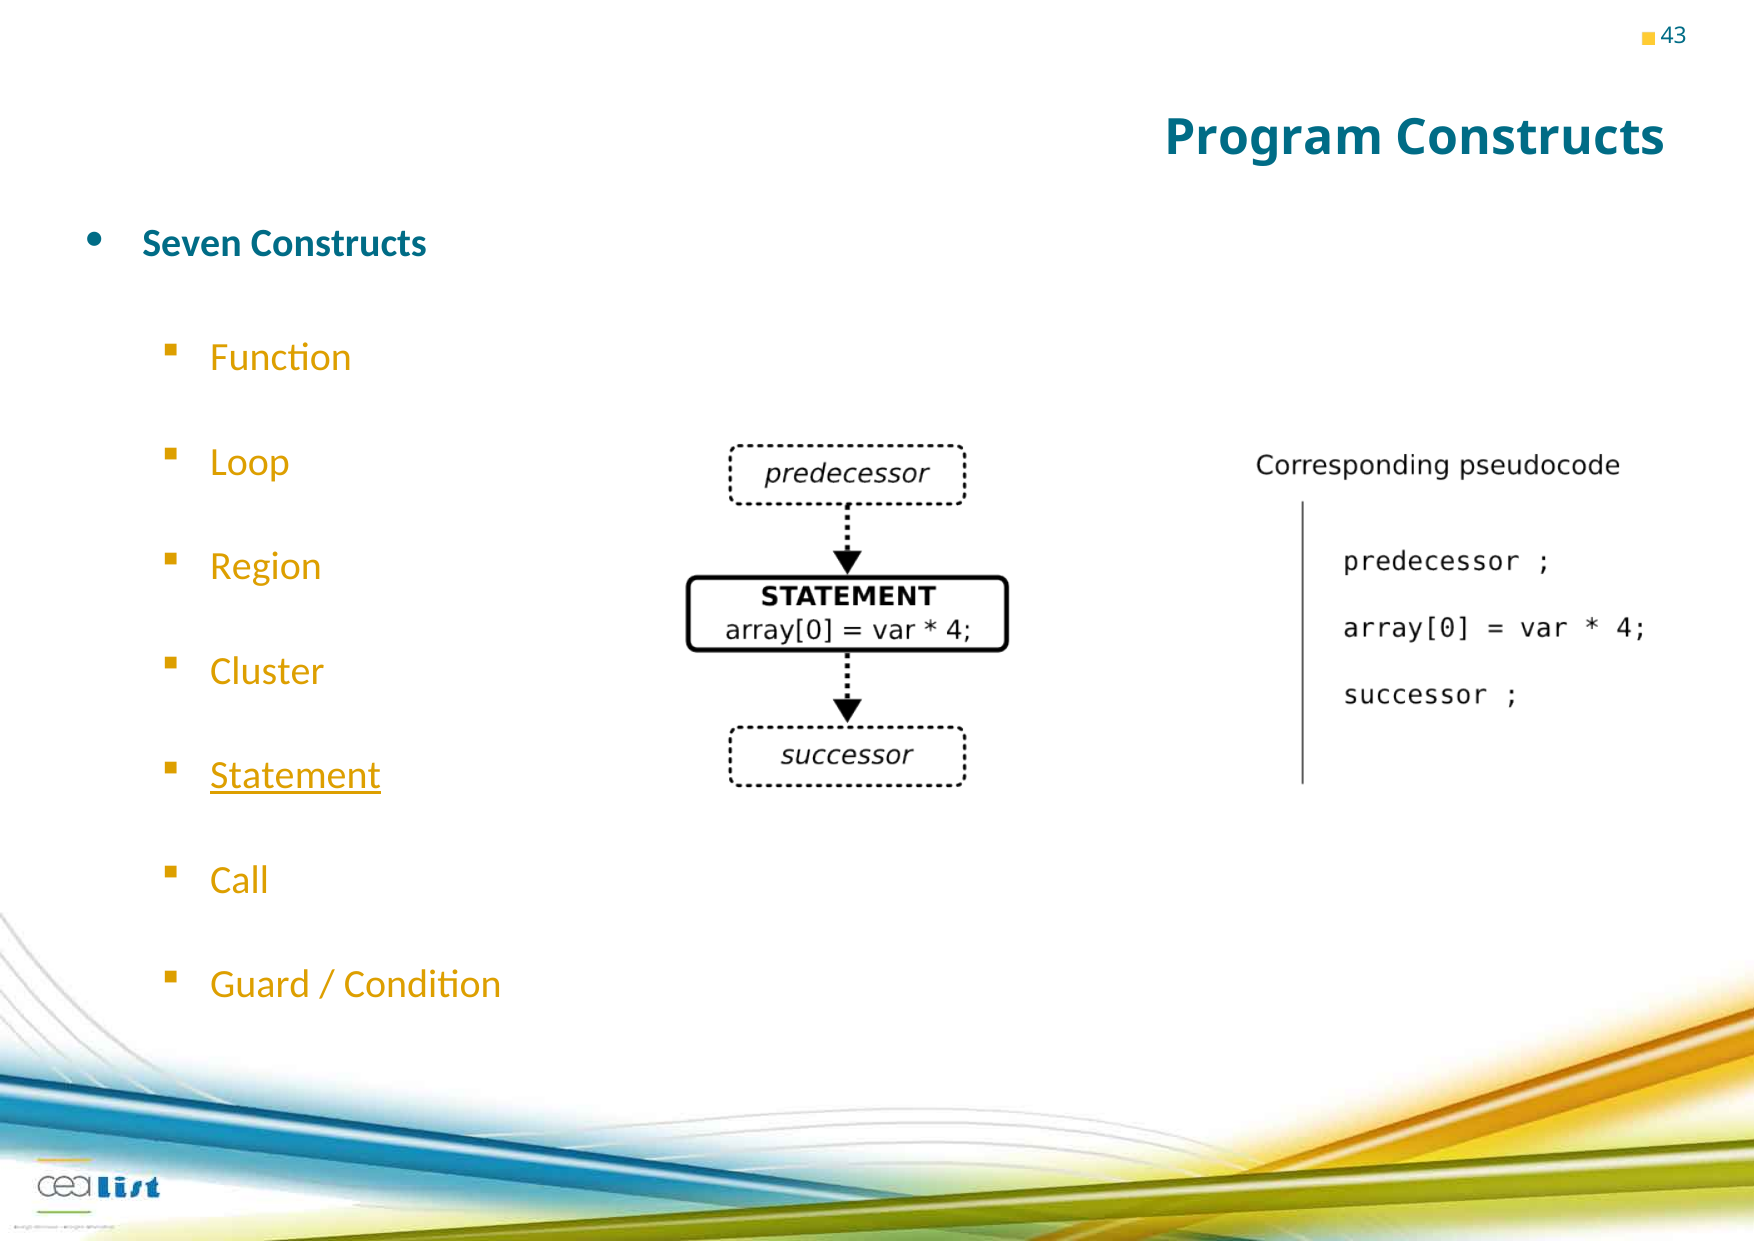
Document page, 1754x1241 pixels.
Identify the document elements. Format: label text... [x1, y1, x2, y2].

text_box <number> [1294, 12, 1704, 60]
picture [0, 0, 1754, 1241]
title Program Constructs [72, 86, 1682, 183]
list Seven Constructs Function Loop Region Cluster Statement Call Guard / Condition [68, 208, 1679, 1021]
